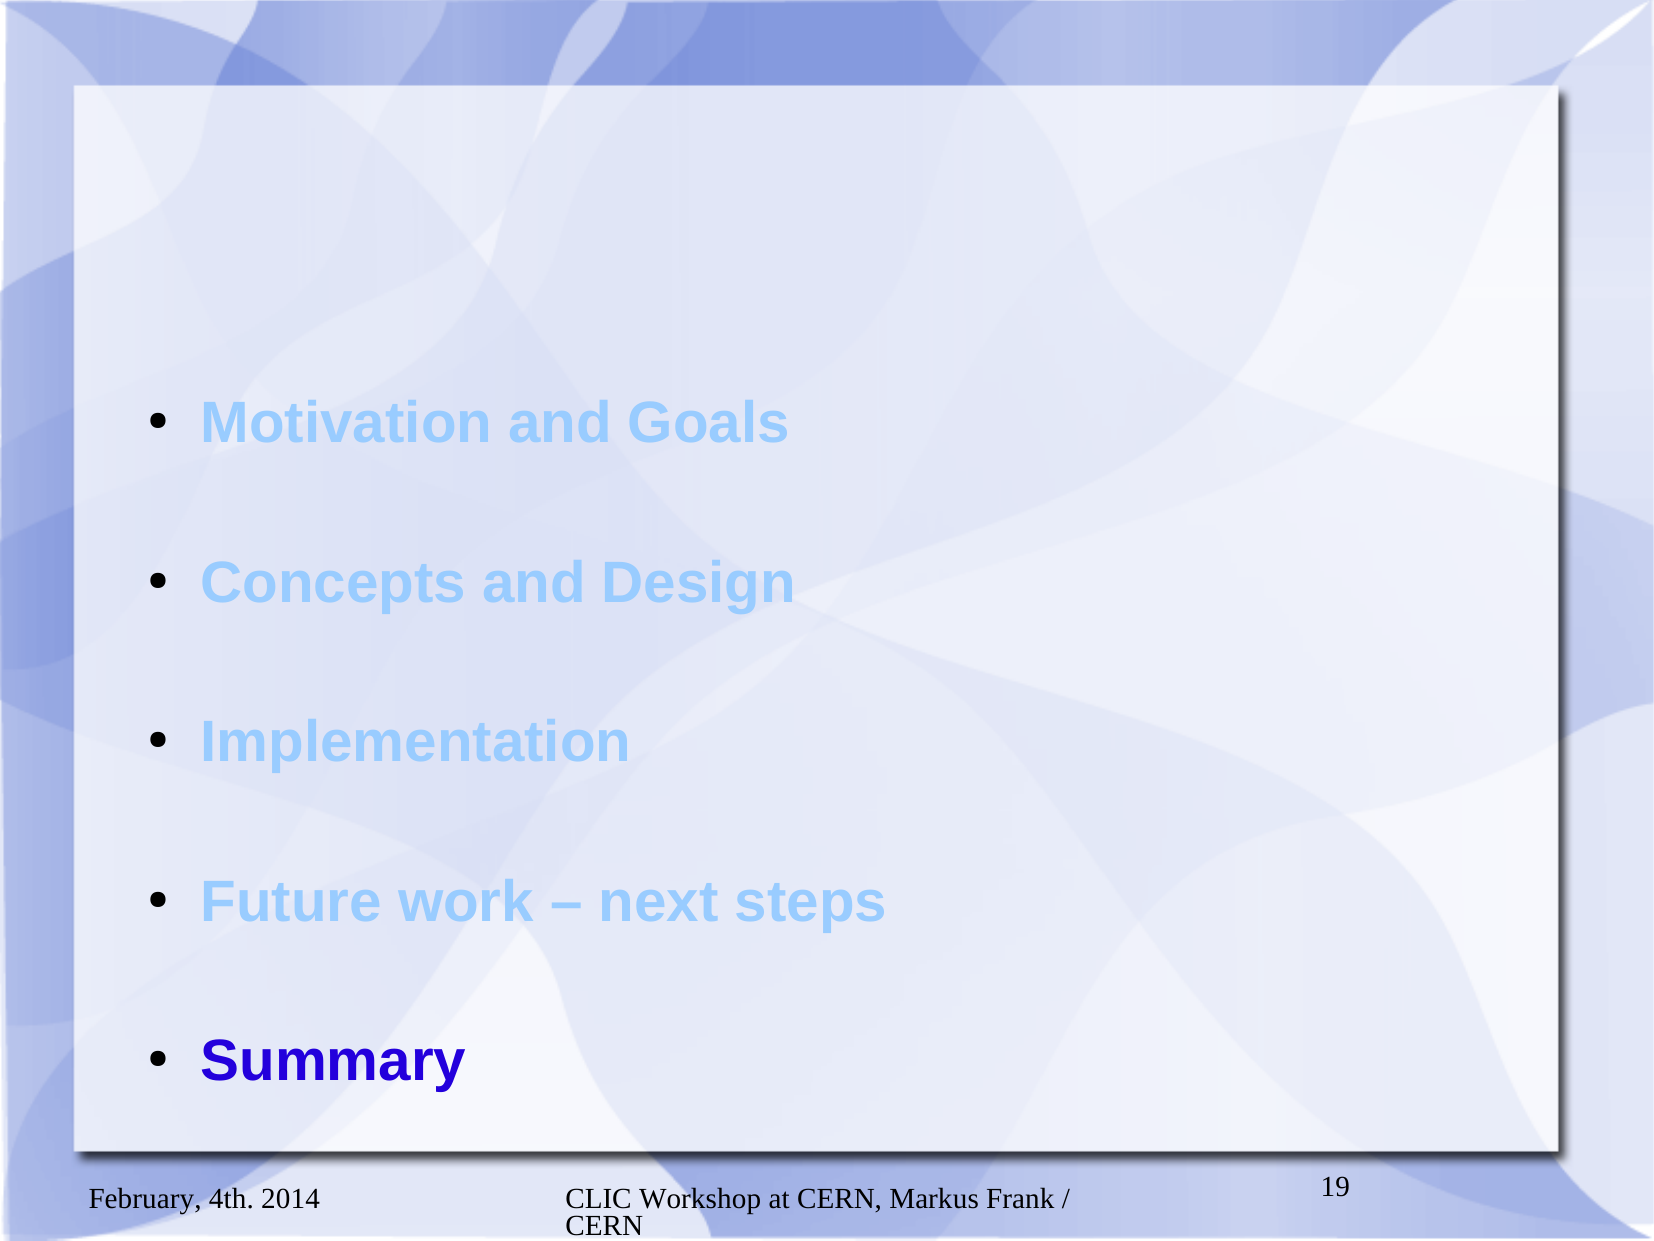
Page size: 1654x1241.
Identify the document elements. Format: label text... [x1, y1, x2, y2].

list Motivation and Goals Concepts and Design Implementation Future work – next steps Summary [129, 324, 1489, 1045]
picture [0, 0, 1654, 1241]
